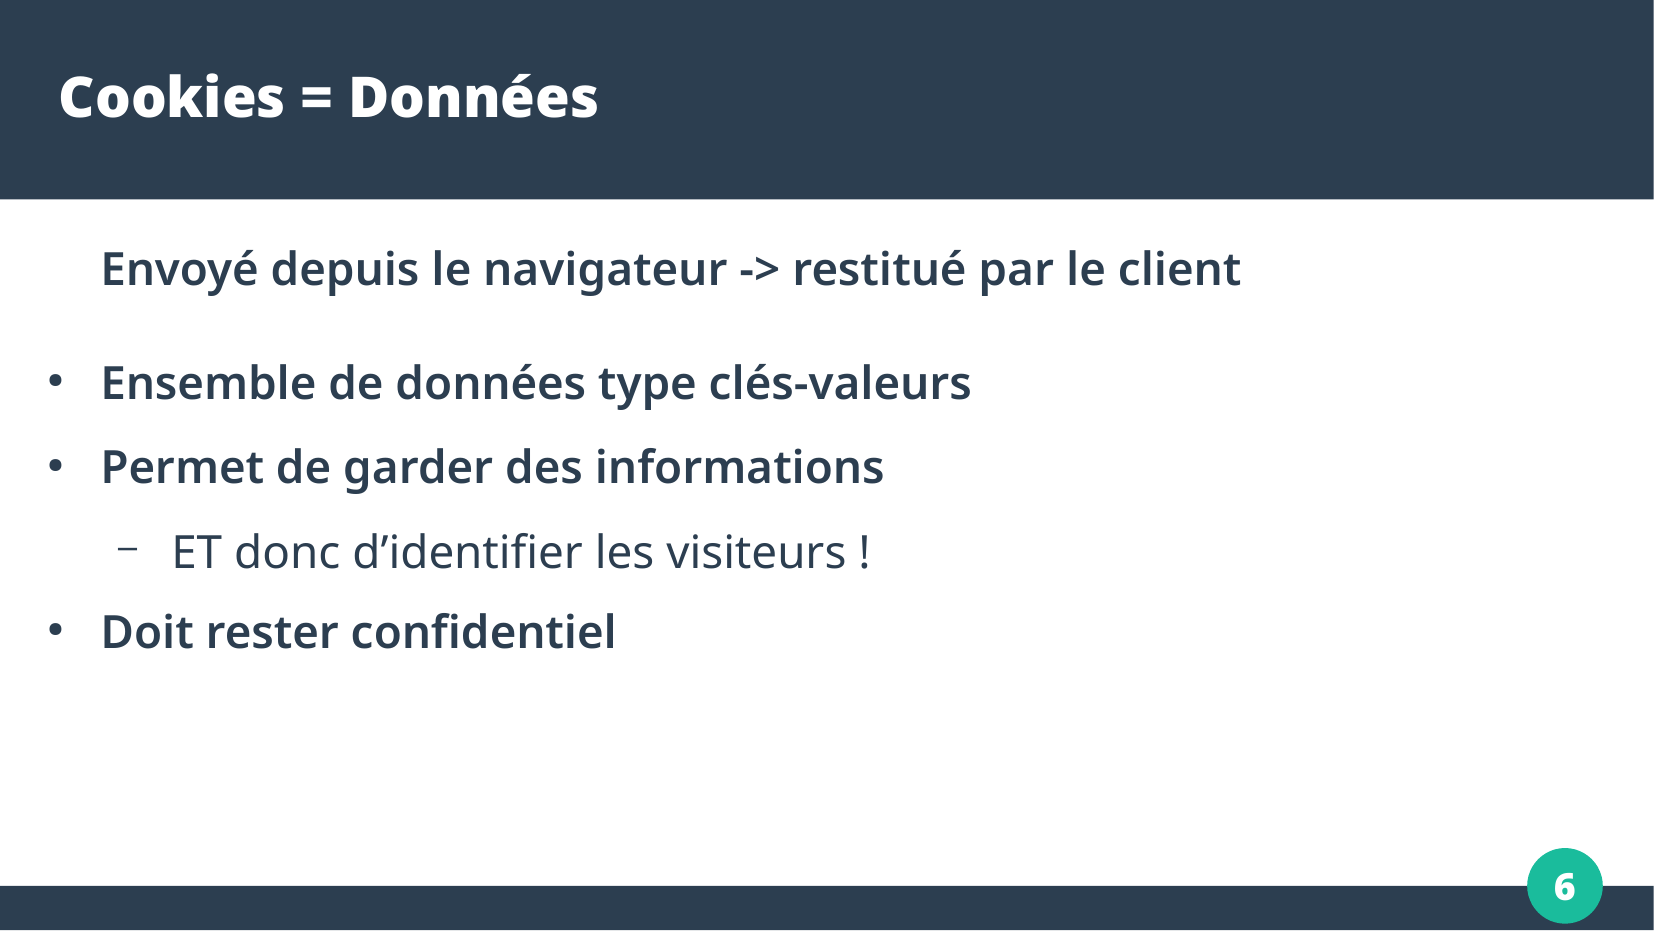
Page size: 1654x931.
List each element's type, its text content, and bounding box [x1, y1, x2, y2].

list Envoyé depuis le navigateur -> restitué par le client [29, 236, 1565, 347]
list Ensemble de données type clés-valeurs Permet de garder des informations ET donc d’identifier les visiteurs ! Doit rester confidentiel [29, 347, 1565, 731]
title Cookies = Données [59, 37, 1595, 155]
